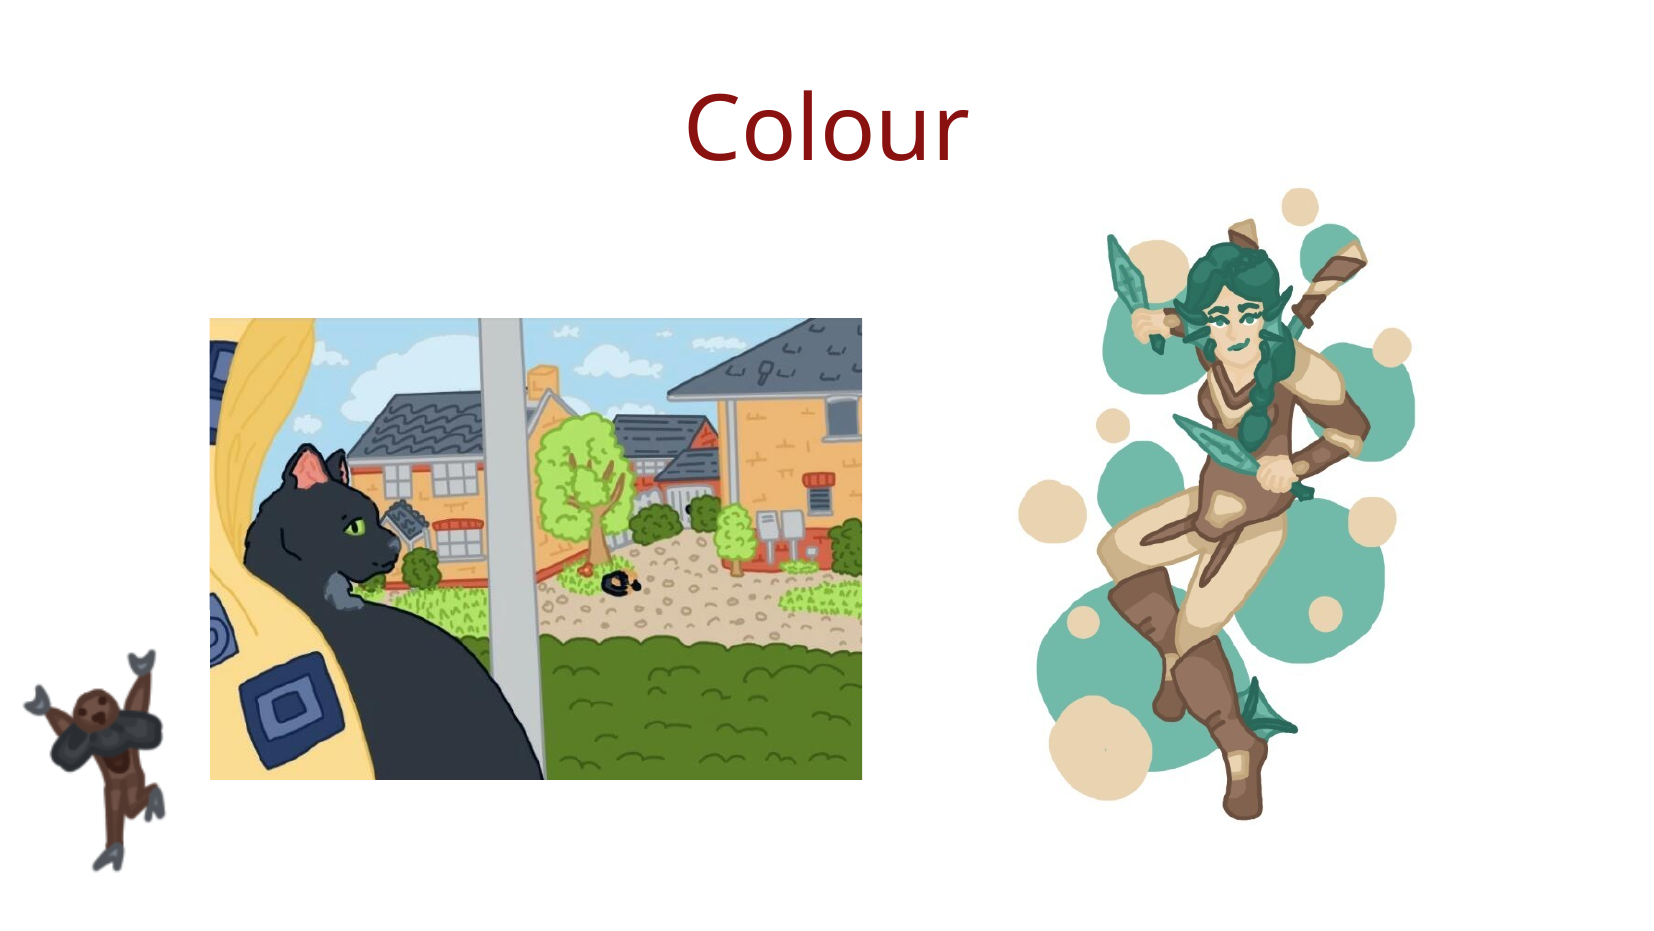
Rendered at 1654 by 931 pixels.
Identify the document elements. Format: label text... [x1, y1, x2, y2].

picture [0, 318, 863, 898]
title Colour [82, 47, 1571, 203]
picture [968, 177, 1441, 829]
